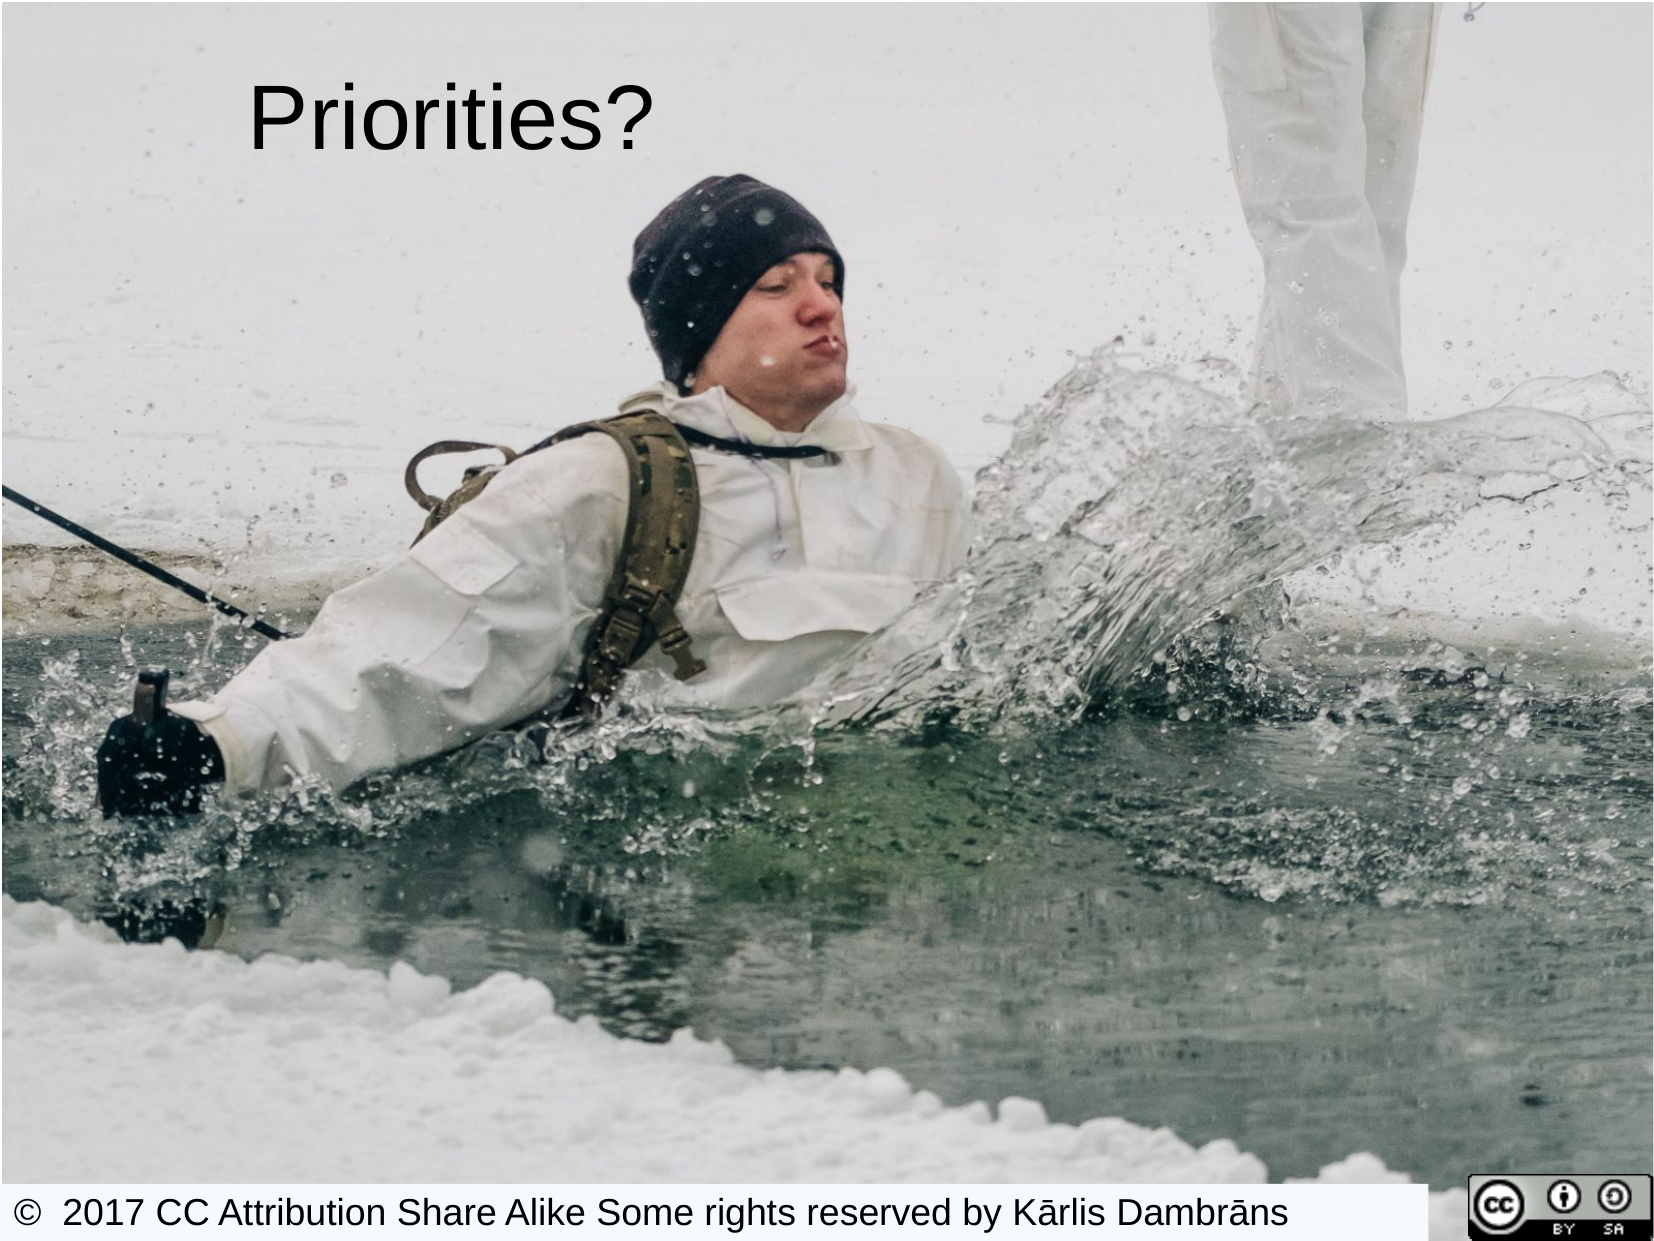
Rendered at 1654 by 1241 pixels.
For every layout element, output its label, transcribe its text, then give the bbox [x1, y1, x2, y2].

picture [2, 2, 1654, 1241]
title Priorities? [82, 13, 822, 222]
text_box © 2017 CC Attribution Share Alike Some rights reserved by Kārlis Dambrāns [0, 1183, 1429, 1241]
